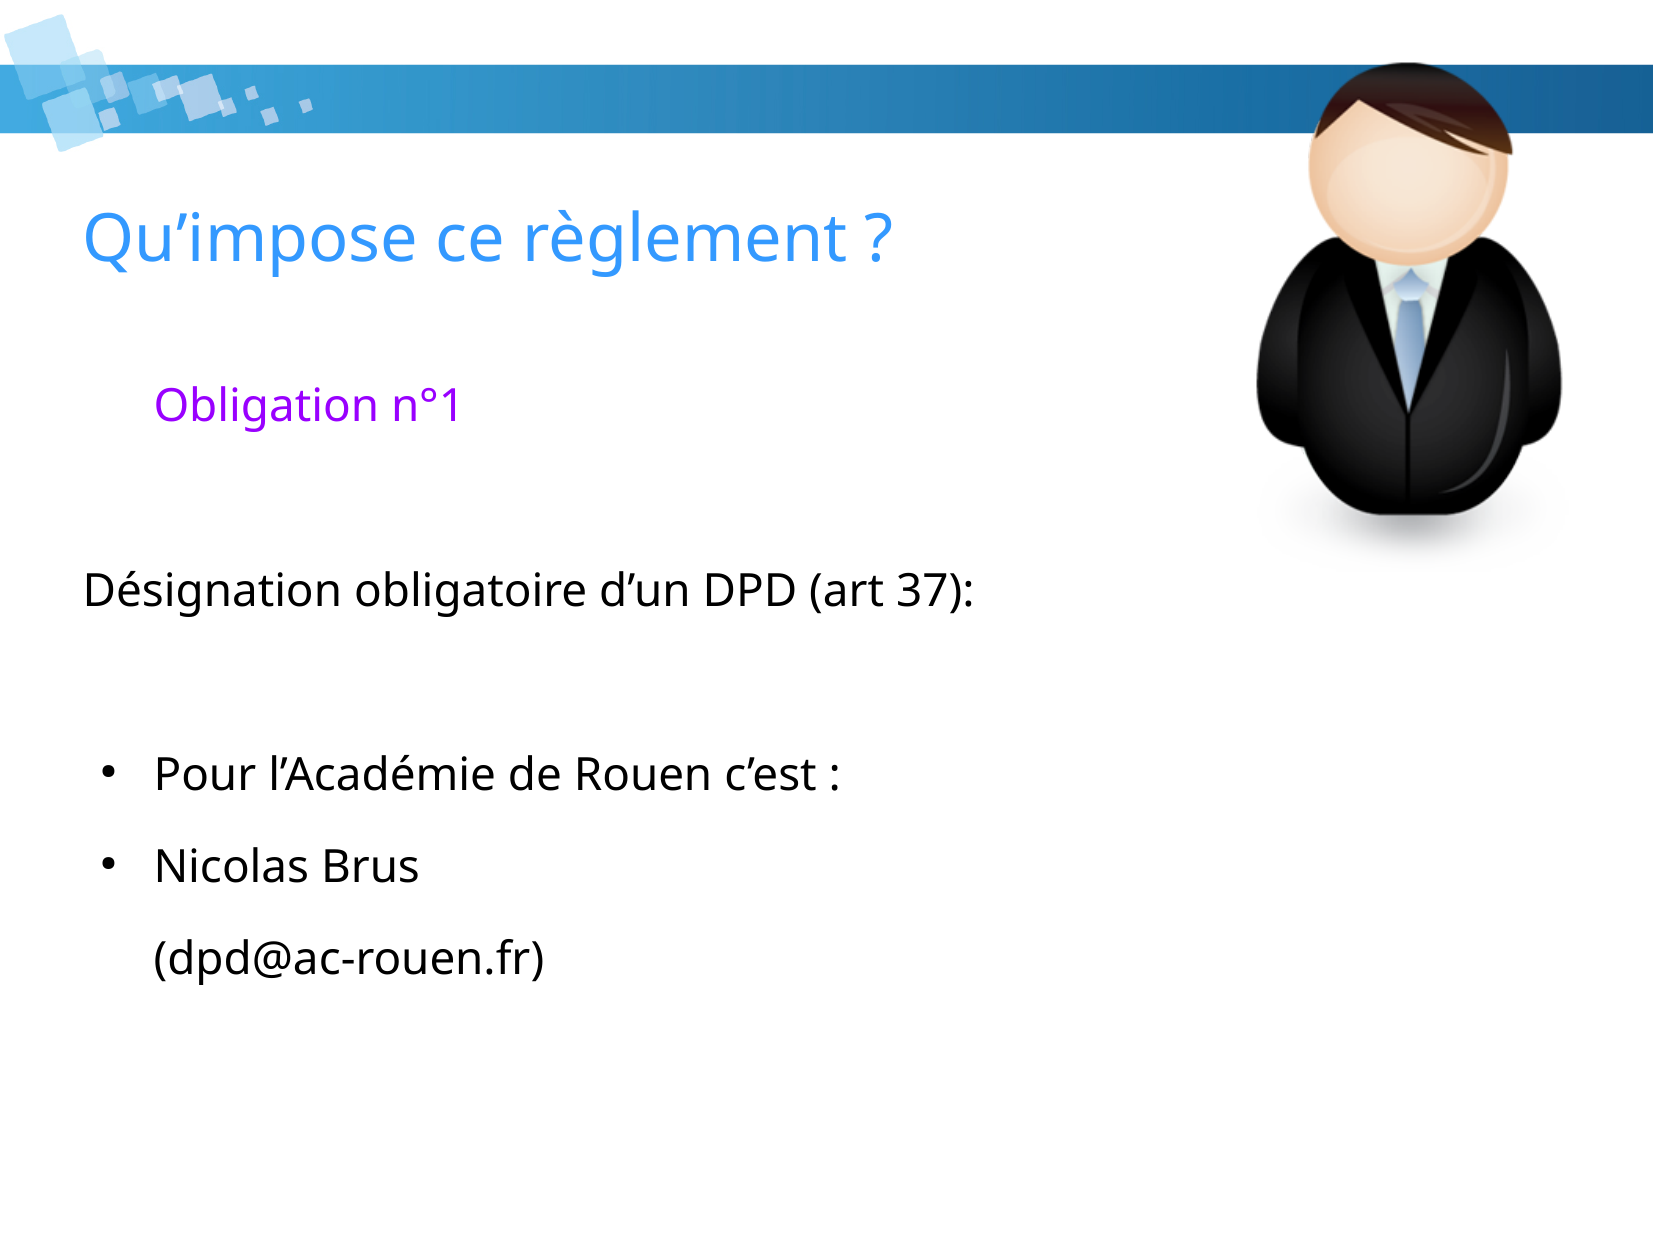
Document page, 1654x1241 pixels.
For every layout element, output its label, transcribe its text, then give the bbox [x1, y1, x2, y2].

list Obligation n°1 Désignation obligatoire d’un DPD (art 37): Pour l’Académie de Rouen c’est : Nicolas Brus (dpd@ac-rouen.fr) [82, 372, 1571, 1093]
picture [0, 0, 1653, 1238]
title Qu’impose ce règlement ? [82, 132, 1202, 340]
